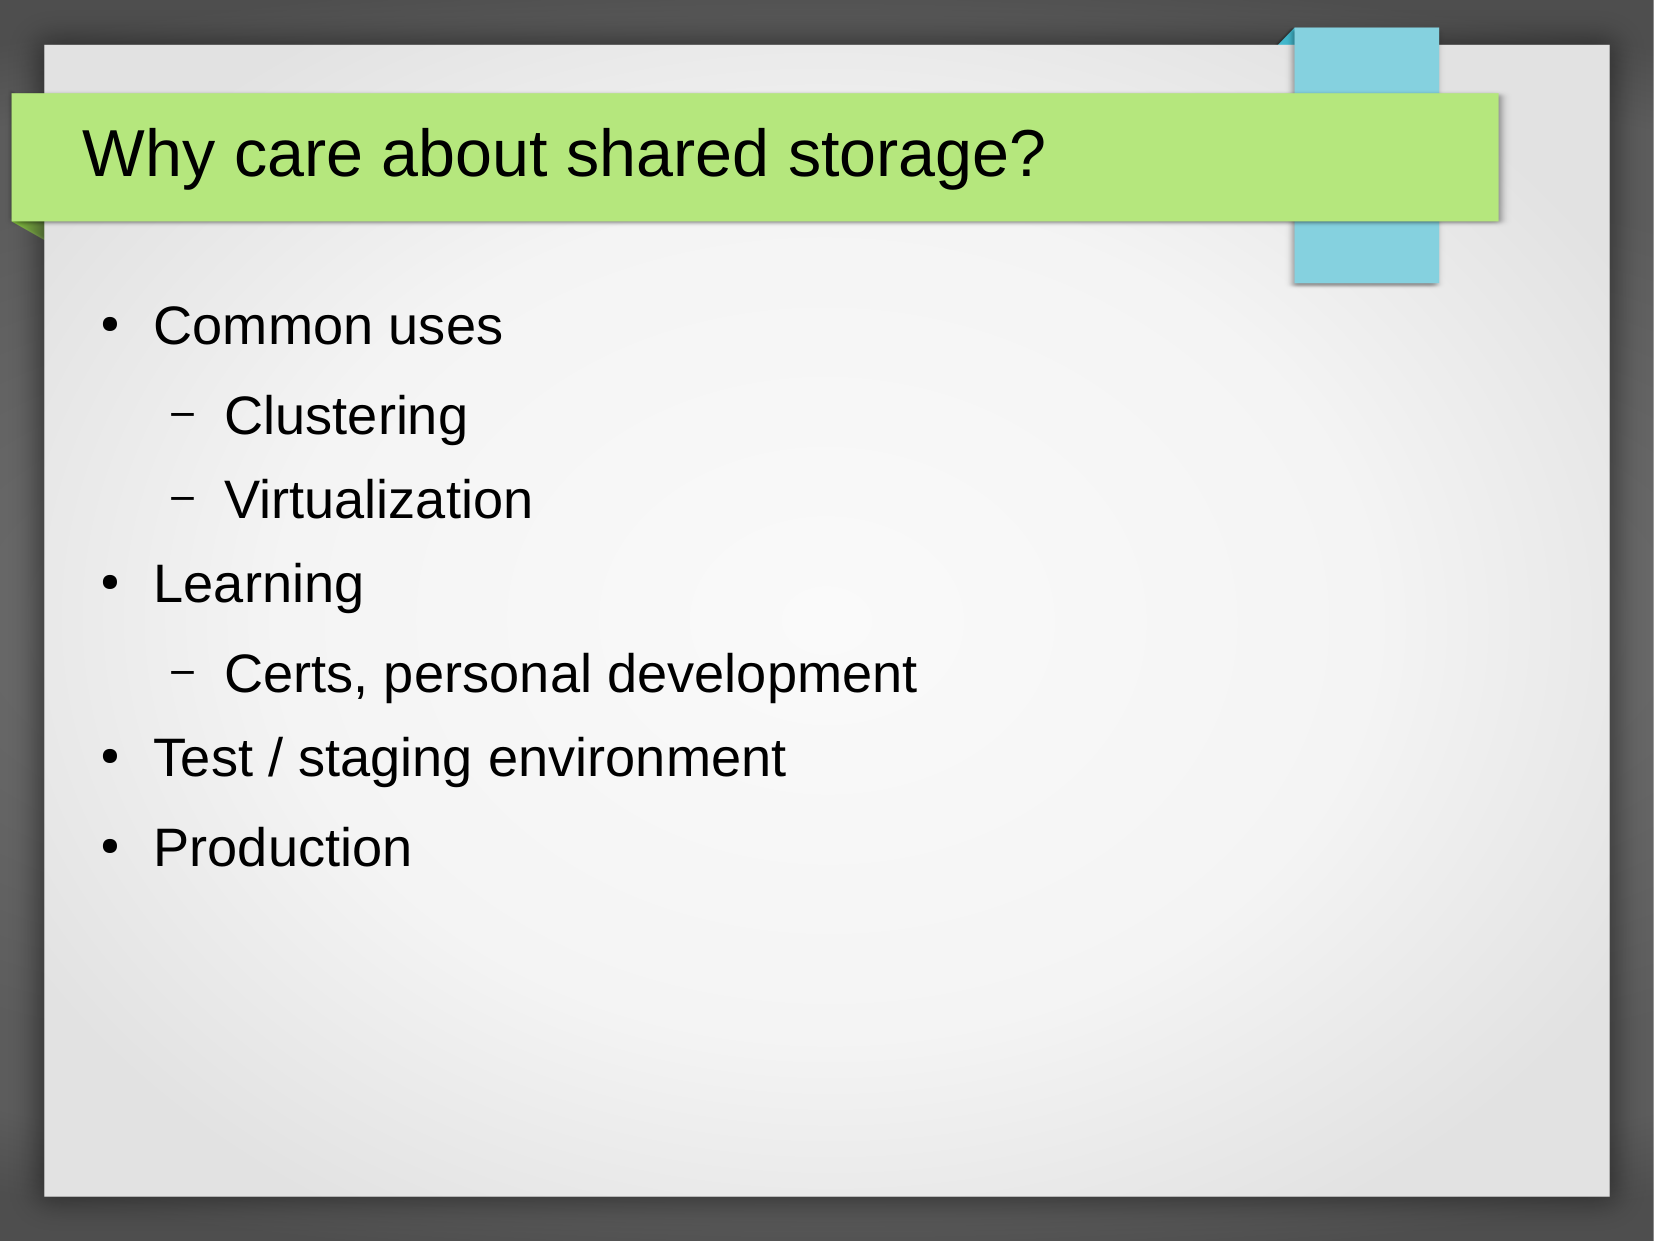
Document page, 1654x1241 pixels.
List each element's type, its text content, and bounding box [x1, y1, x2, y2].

picture [0, 0, 1654, 1241]
title Why care about shared storage? [82, 94, 1264, 213]
list Common uses Clustering Virtualization Learning Certs, personal development Test / staging environment Production [82, 295, 1571, 1015]
